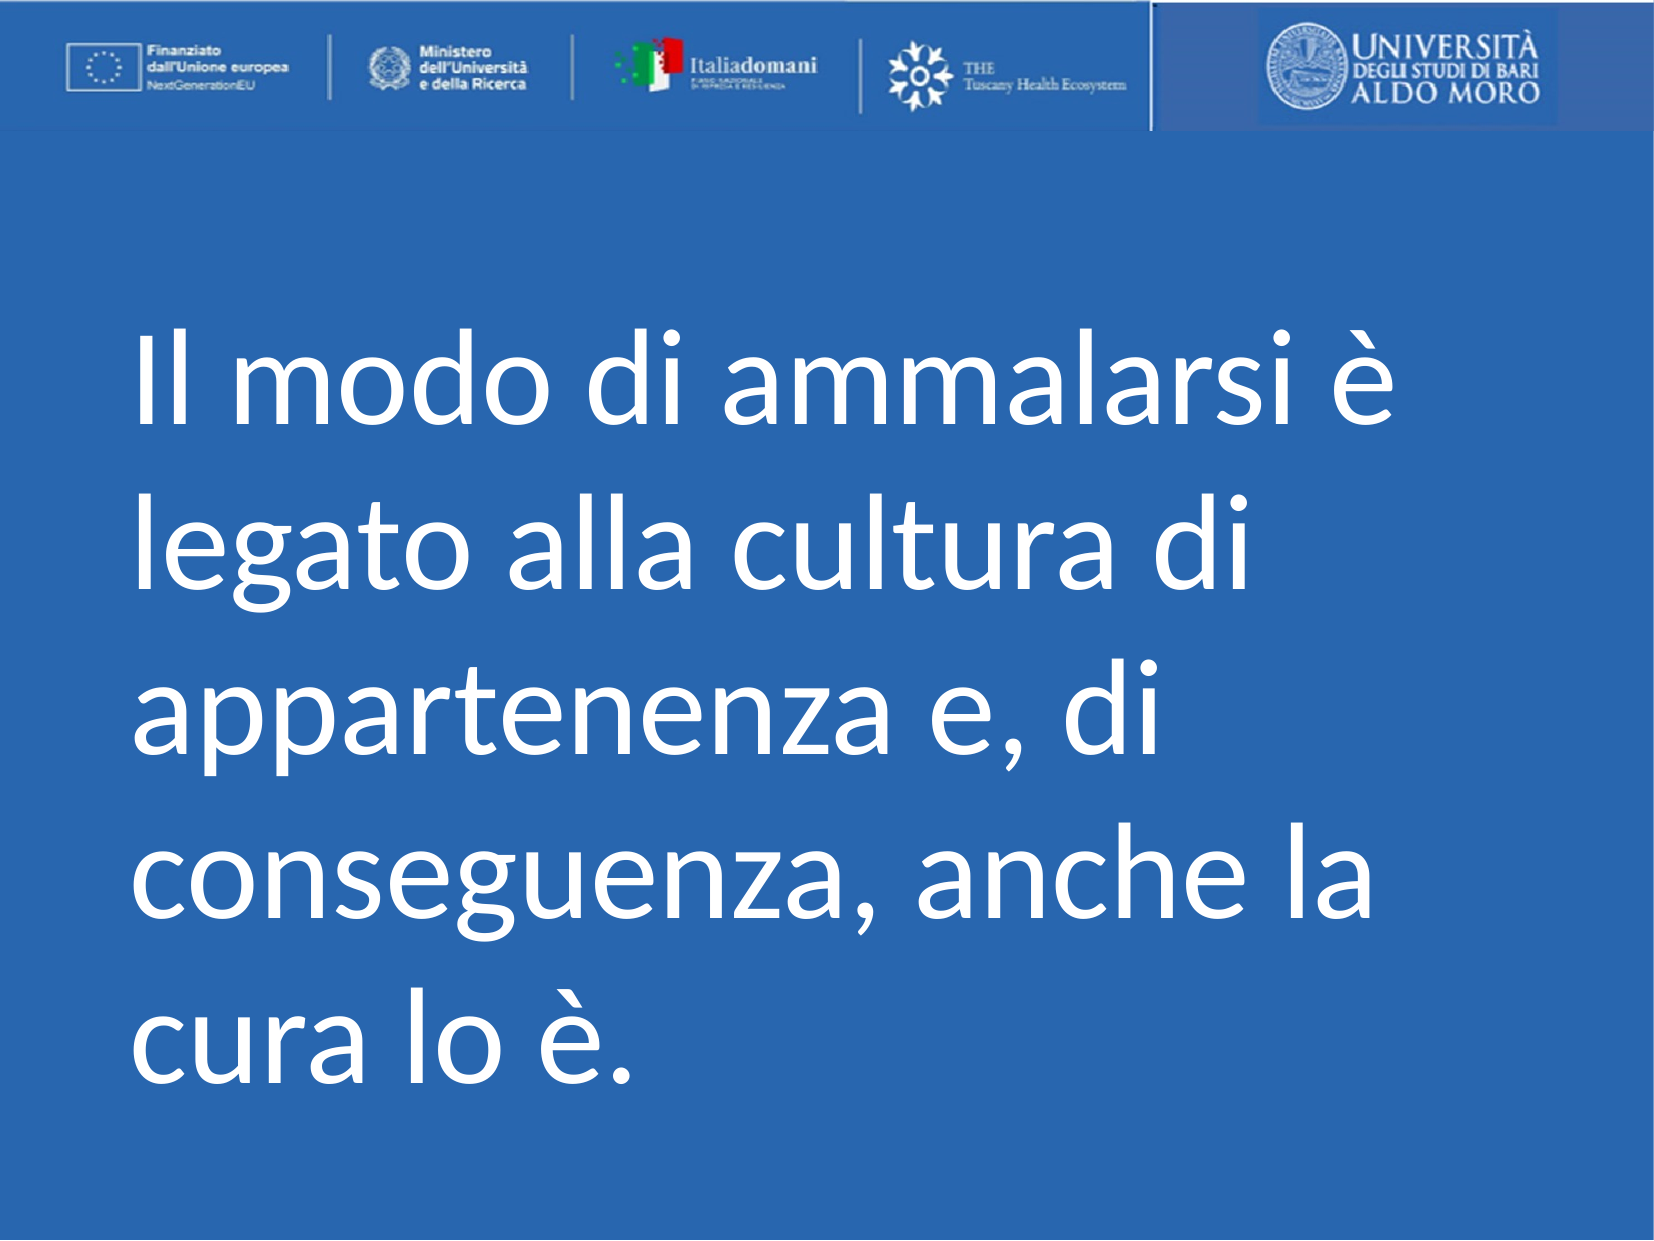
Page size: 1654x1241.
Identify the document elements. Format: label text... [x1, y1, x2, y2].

subtitle Il modo di ammalarsi è legato alla cultura di appartenenza e, di conseguenza, anche la cura lo è. [115, 279, 1539, 1018]
picture [0, 0, 1654, 132]
